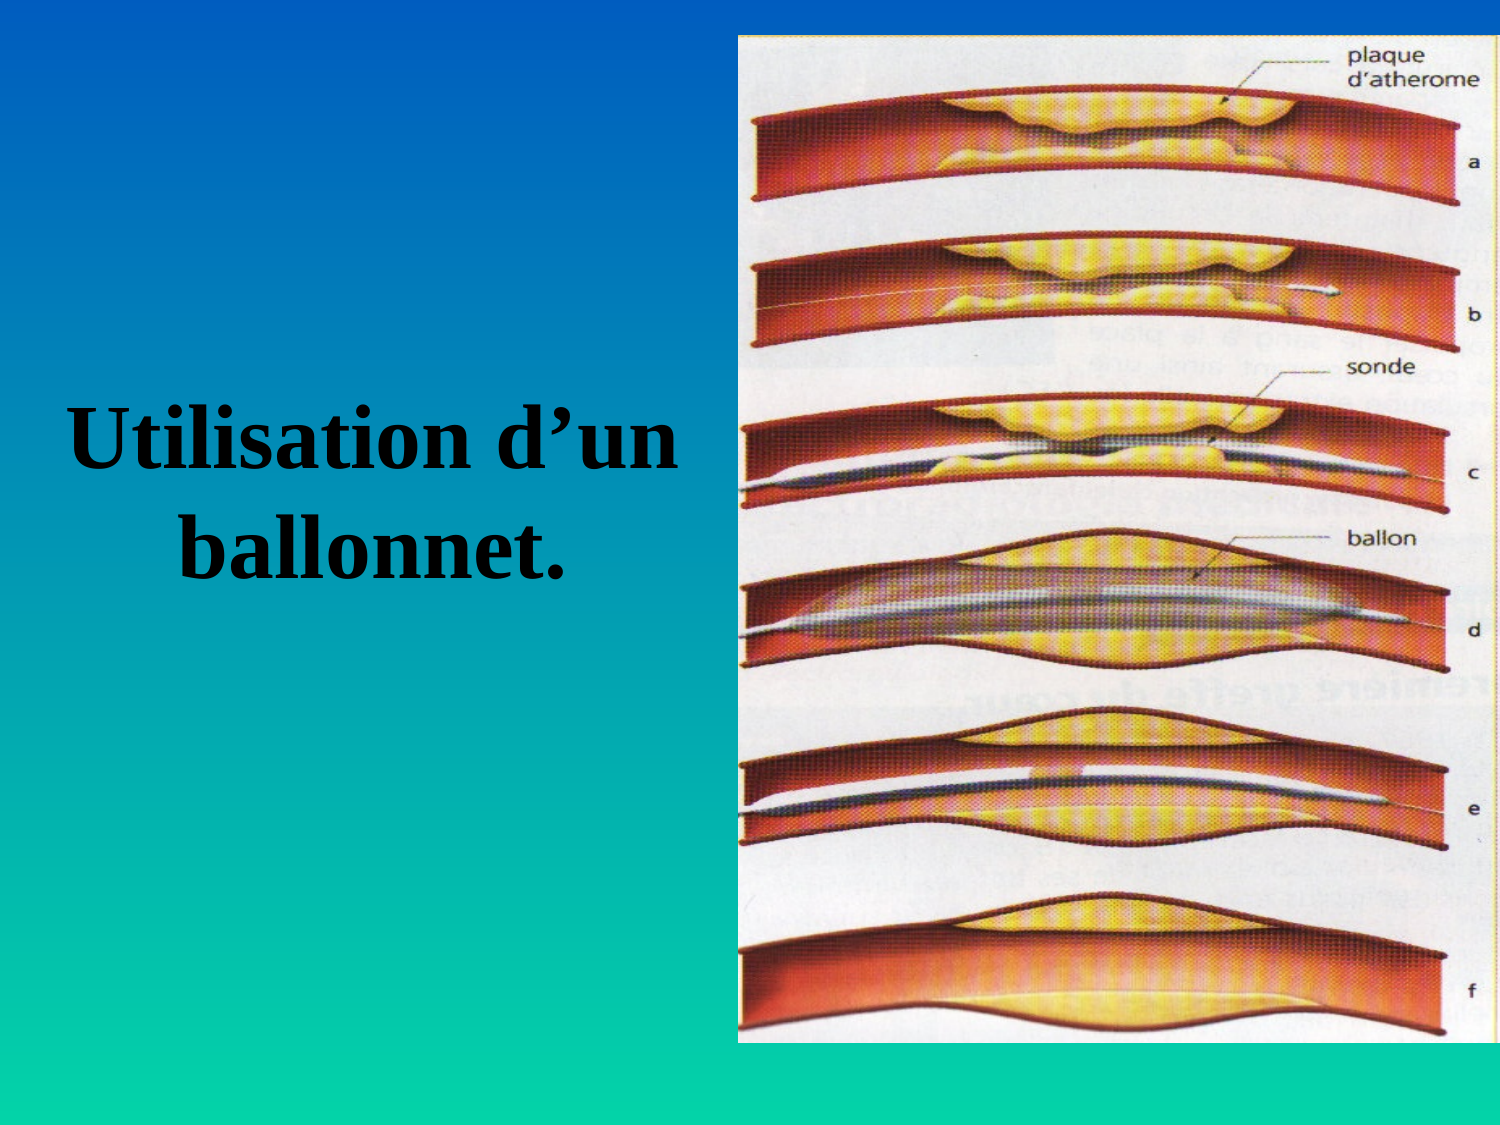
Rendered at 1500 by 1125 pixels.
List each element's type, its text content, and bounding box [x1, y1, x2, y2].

picture [0, 35, 1500, 1043]
text_box Utilisation d’un ballonnet. [46, 363, 699, 612]
